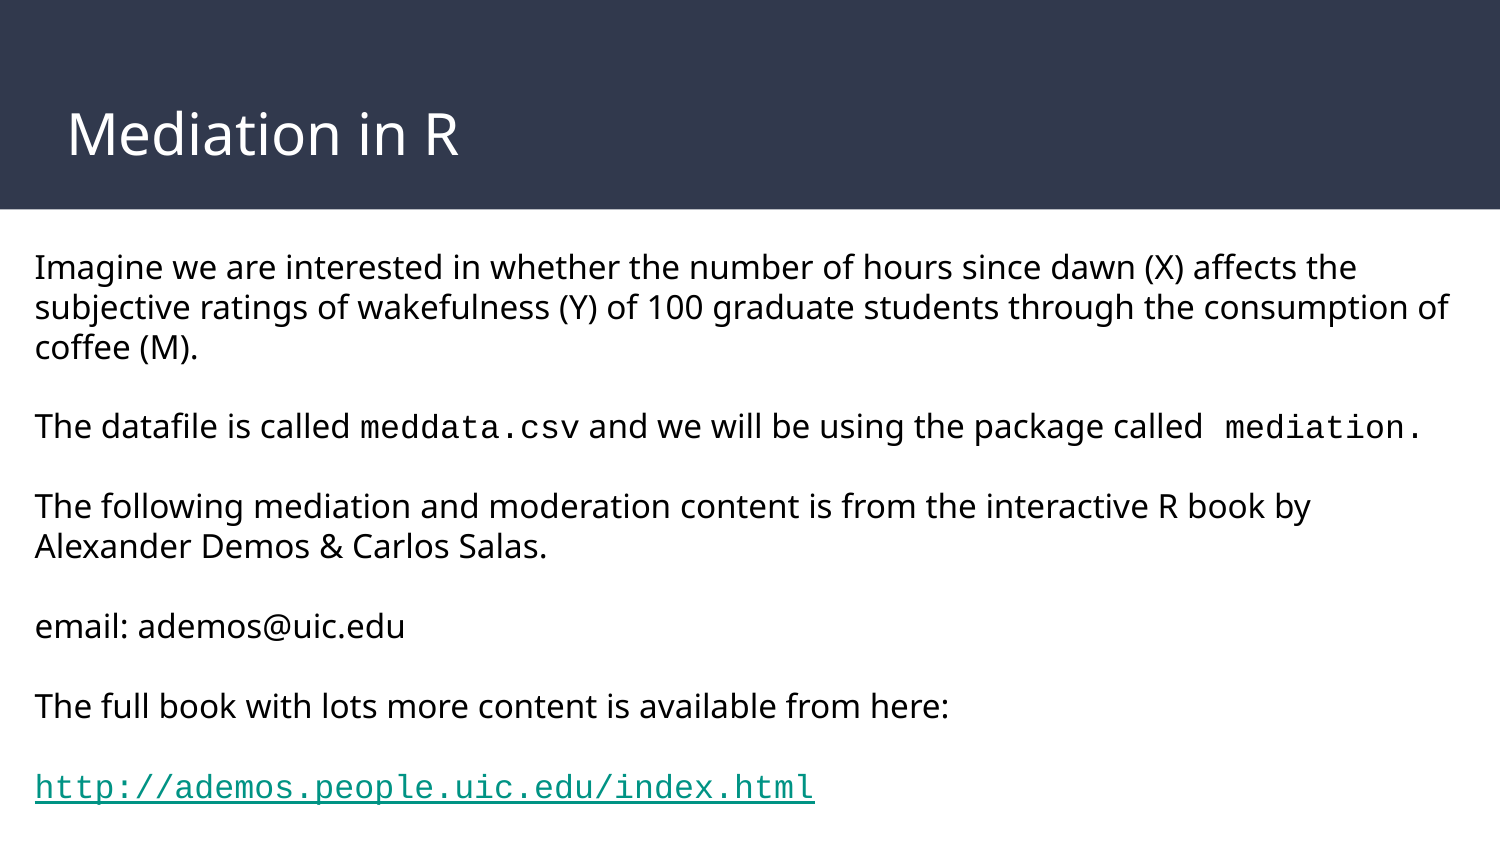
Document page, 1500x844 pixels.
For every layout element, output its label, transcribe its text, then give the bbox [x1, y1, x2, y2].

text_box Imagine we are interested in whether the number of hours since dawn (X) affects the subjective ratings of wakefulness (Y) of 100 graduate students through the consumption of coffee (M). The datafile is called meddata.csv and we will be using the package called mediation. The following mediation and moderation content is from the interactive R book by Alexander Demos & Carlos Salas. email: ademos@uic.edu The full book with lots more content is available from here: http://ademos.people.uic.edu/index.html [19, 230, 1477, 832]
title Mediation in R [51, 82, 1449, 185]
